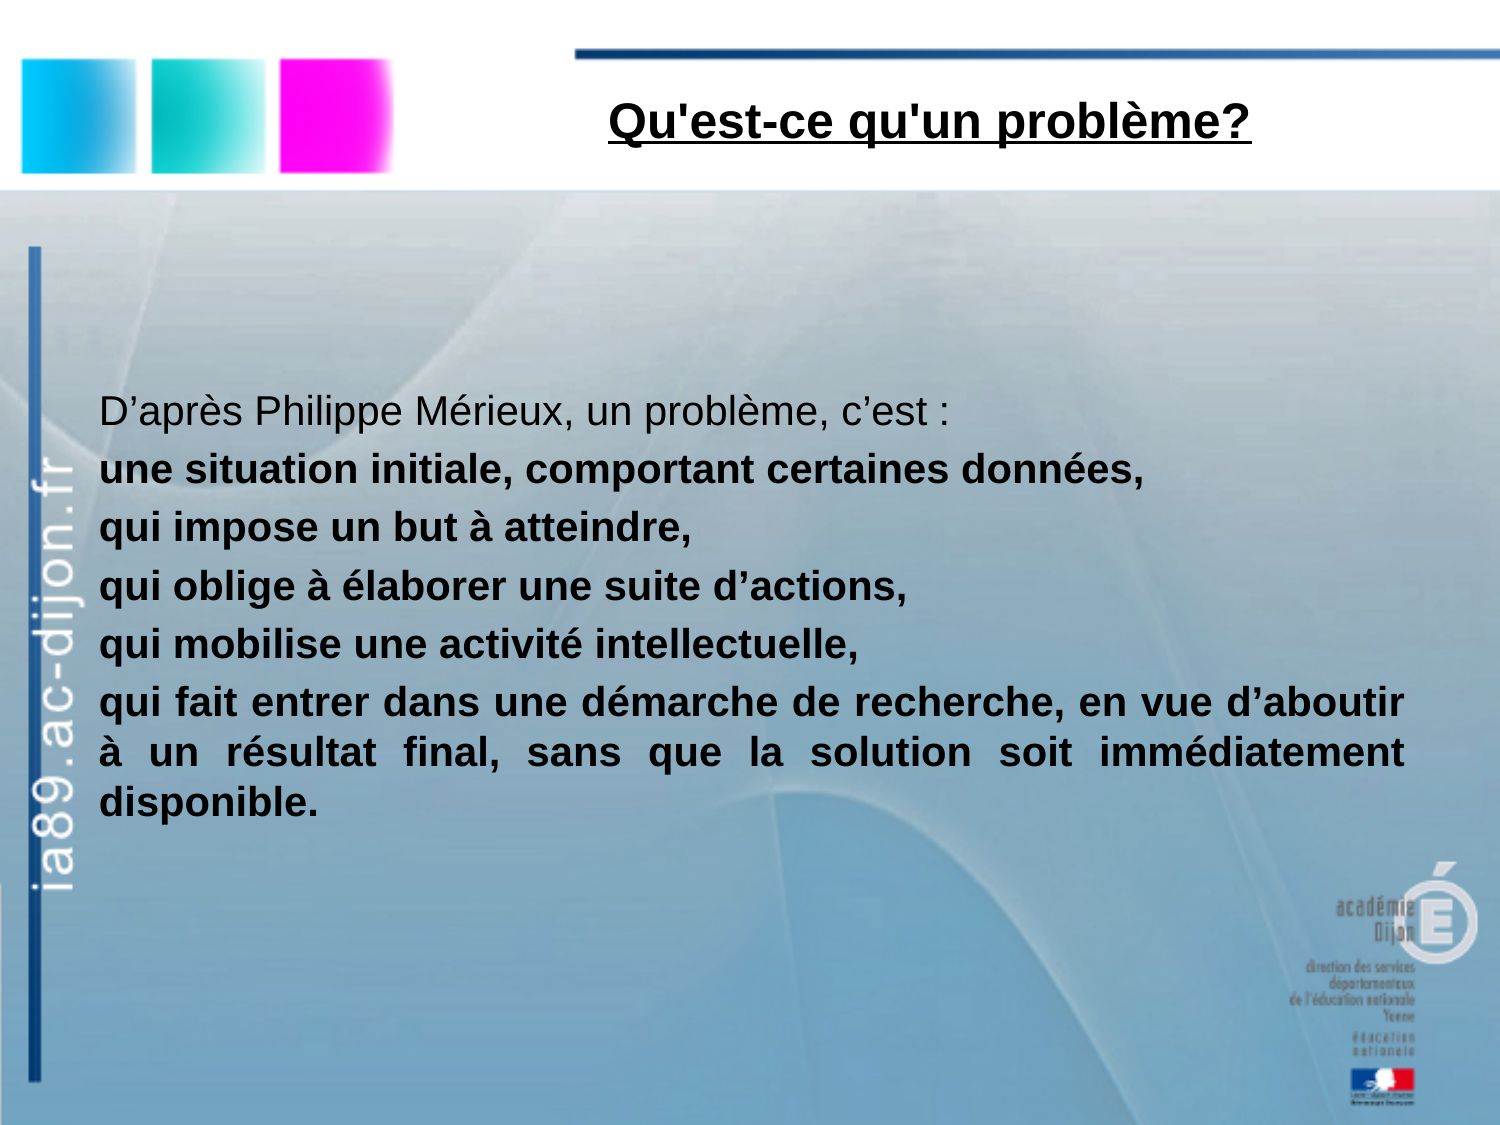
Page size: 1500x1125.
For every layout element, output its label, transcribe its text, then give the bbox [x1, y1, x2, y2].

title Qu'est-ce qu'un problème? [413, 58, 1447, 178]
subtitle D’après Philippe Mérieux, un problème, c’est : une situation initiale, comportant certaines données, qui impose un but à atteindre, qui oblige à élaborer une suite d’actions, qui mobilise une activité intellectuelle, qui fait entrer dans une démarche de recherche, en vue d’aboutir à un résultat final, sans que la solution soit immédiatement disponible. [98, 285, 1406, 923]
picture [0, 0, 1500, 1125]
